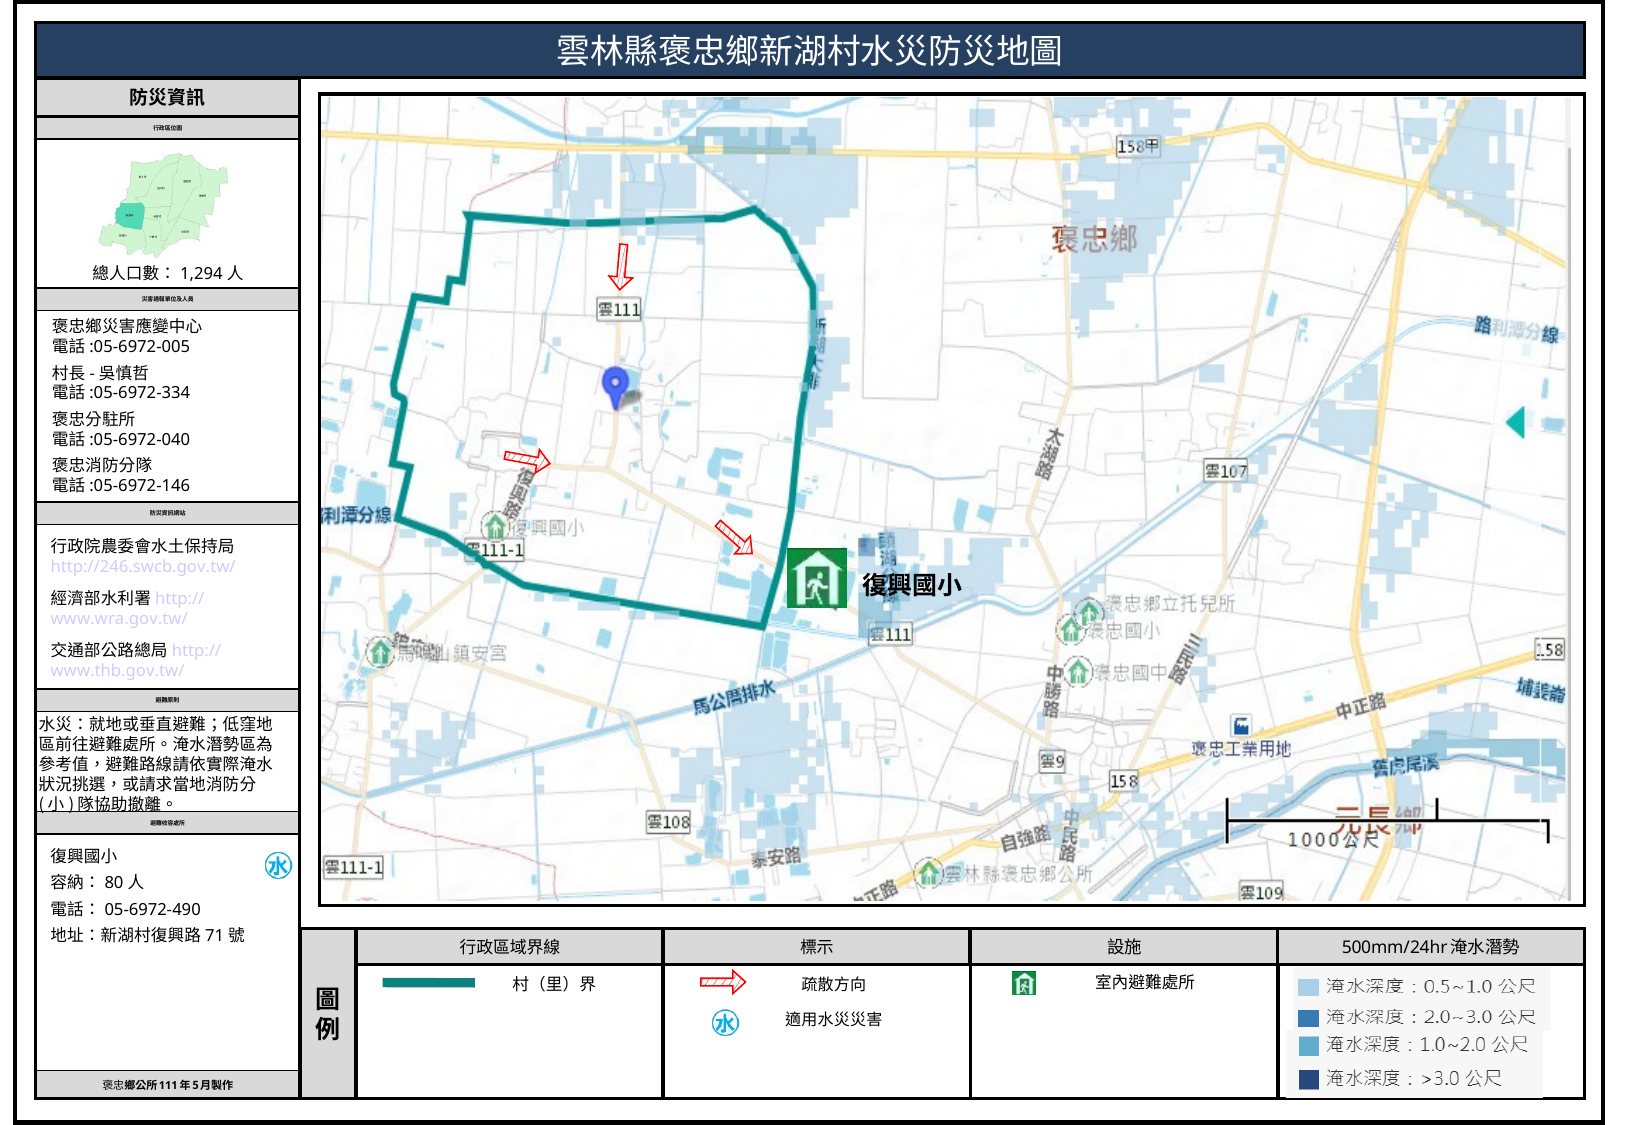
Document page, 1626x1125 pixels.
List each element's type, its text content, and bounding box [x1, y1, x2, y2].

text_box 避難原則 [37, 689, 298, 706]
text_box 行政區位圖 [37, 116, 298, 140]
text_box 褒忠鄉災害應變中心 電話:05-6972-005 村長-吳慎哲 電話:05-6972-334 褒忠分駐所 電話:05-6972-040 褒忠消防分隊 電話:05-6972-146 [37, 308, 301, 503]
text_box 標示 [664, 930, 970, 965]
text_box 500mm/24hr淹水潛勢 [1277, 928, 1585, 965]
text_box [609, 244, 633, 290]
picture [263, 850, 293, 880]
text_box 復興國小 容納：80人 電話：05-6972-490 地址：新湖村復興路71號 [35, 838, 299, 953]
text_box 適用水災災害 [694, 1000, 974, 1036]
text_box 防災資訊 [37, 80, 298, 116]
text_box 室內避難處所 [994, 965, 1297, 1001]
text_box 總人口數：1,294人 [68, 255, 268, 291]
picture [710, 1008, 740, 1037]
text_box 復興國小 [847, 562, 990, 608]
text_box 水災：就地或垂直避難；低窪地區前往避難處所。淹水潛勢區為參考值，避難路線請依實際淹水狀況挑選，或請求當地消防分(小)隊協助撤離。 [23, 706, 301, 822]
text_box 設施 [970, 928, 1277, 965]
text_box 褒忠鄉公所111年5月製作 [37, 1070, 298, 1097]
text_box [504, 449, 550, 474]
text_box 防災資訊網站 [37, 503, 298, 525]
text_box 災害通報單位及人員 [37, 287, 298, 308]
picture [1285, 967, 1551, 1098]
text_box 避難收容處所 [37, 822, 298, 835]
text_box 行政區域界線 [356, 930, 664, 965]
text_box 村（里）界 [414, 966, 695, 1002]
picture [68, 148, 258, 264]
picture [321, 97, 1571, 901]
text_box 圖例 [302, 930, 356, 1097]
text_box 行政院農委會水土保持局http://246.swcb.gov.tw/ 經濟部水利署http://www.wra.gov.tw/ 交通部公路總局http://www.thb.gov.tw/ [35, 527, 303, 688]
text_box 雲林縣褒忠鄉新湖村水災防災地圖 [35, 22, 1585, 78]
text_box [700, 970, 746, 994]
text_box [715, 520, 753, 554]
text_box 疏散方向 [695, 966, 974, 1000]
